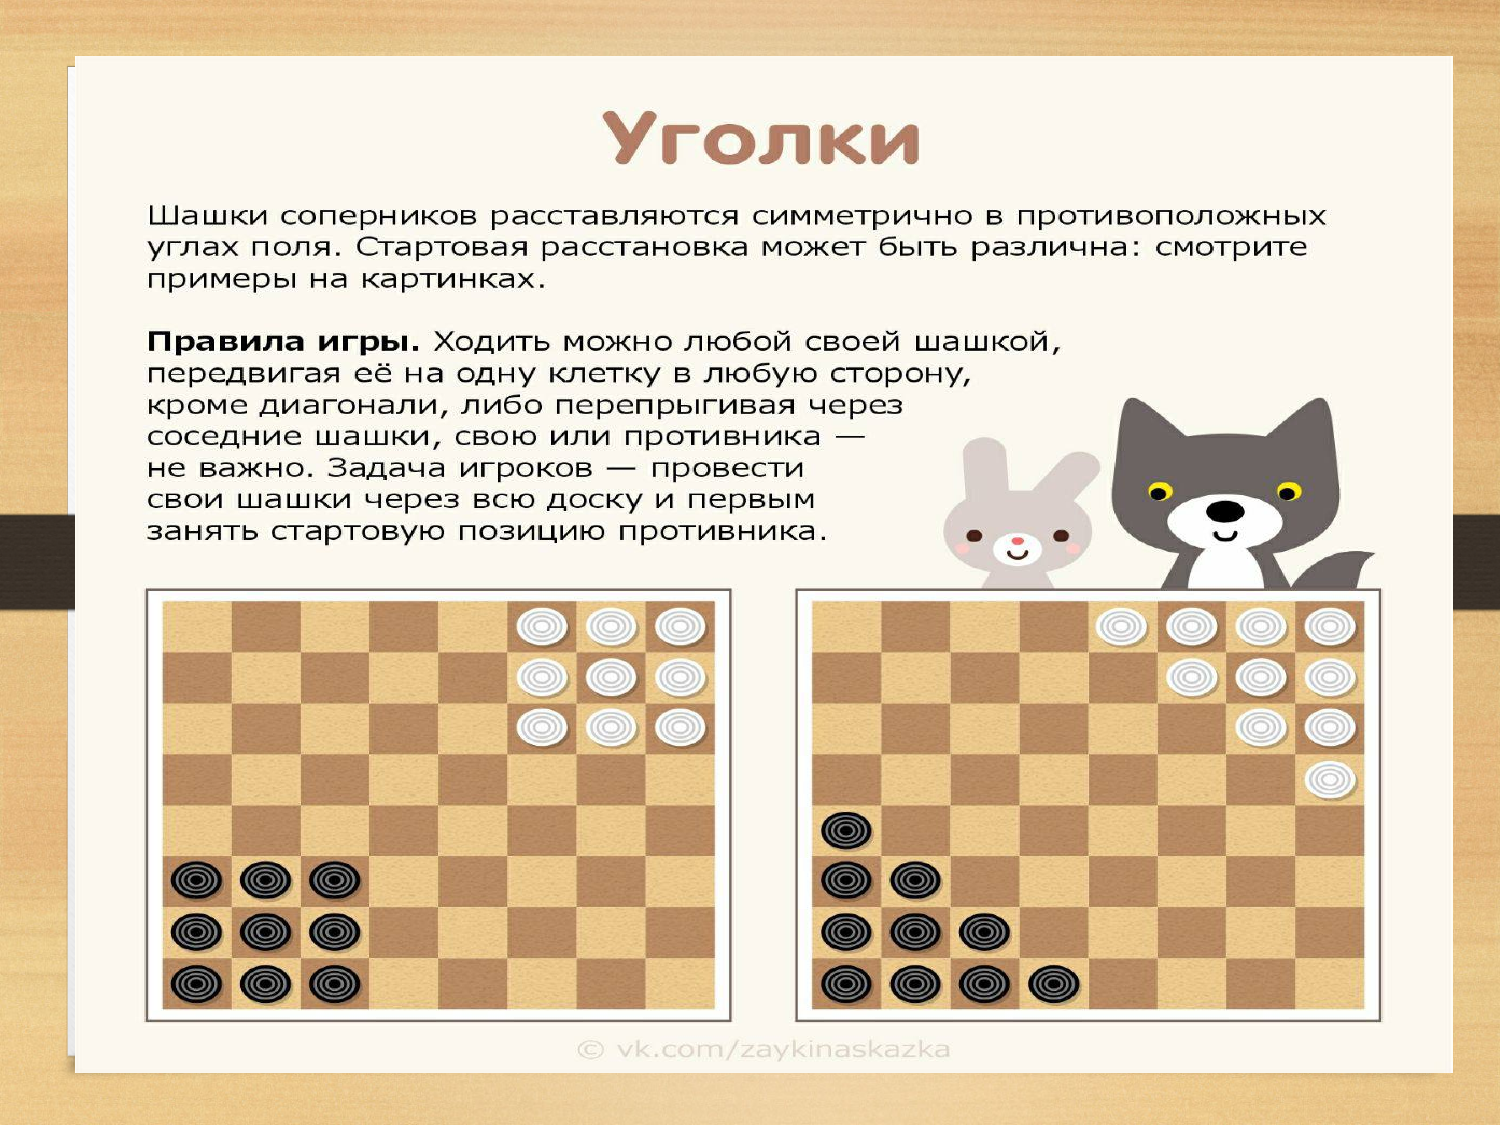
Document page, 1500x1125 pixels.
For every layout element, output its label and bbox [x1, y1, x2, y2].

picture [75, 56, 1453, 1073]
